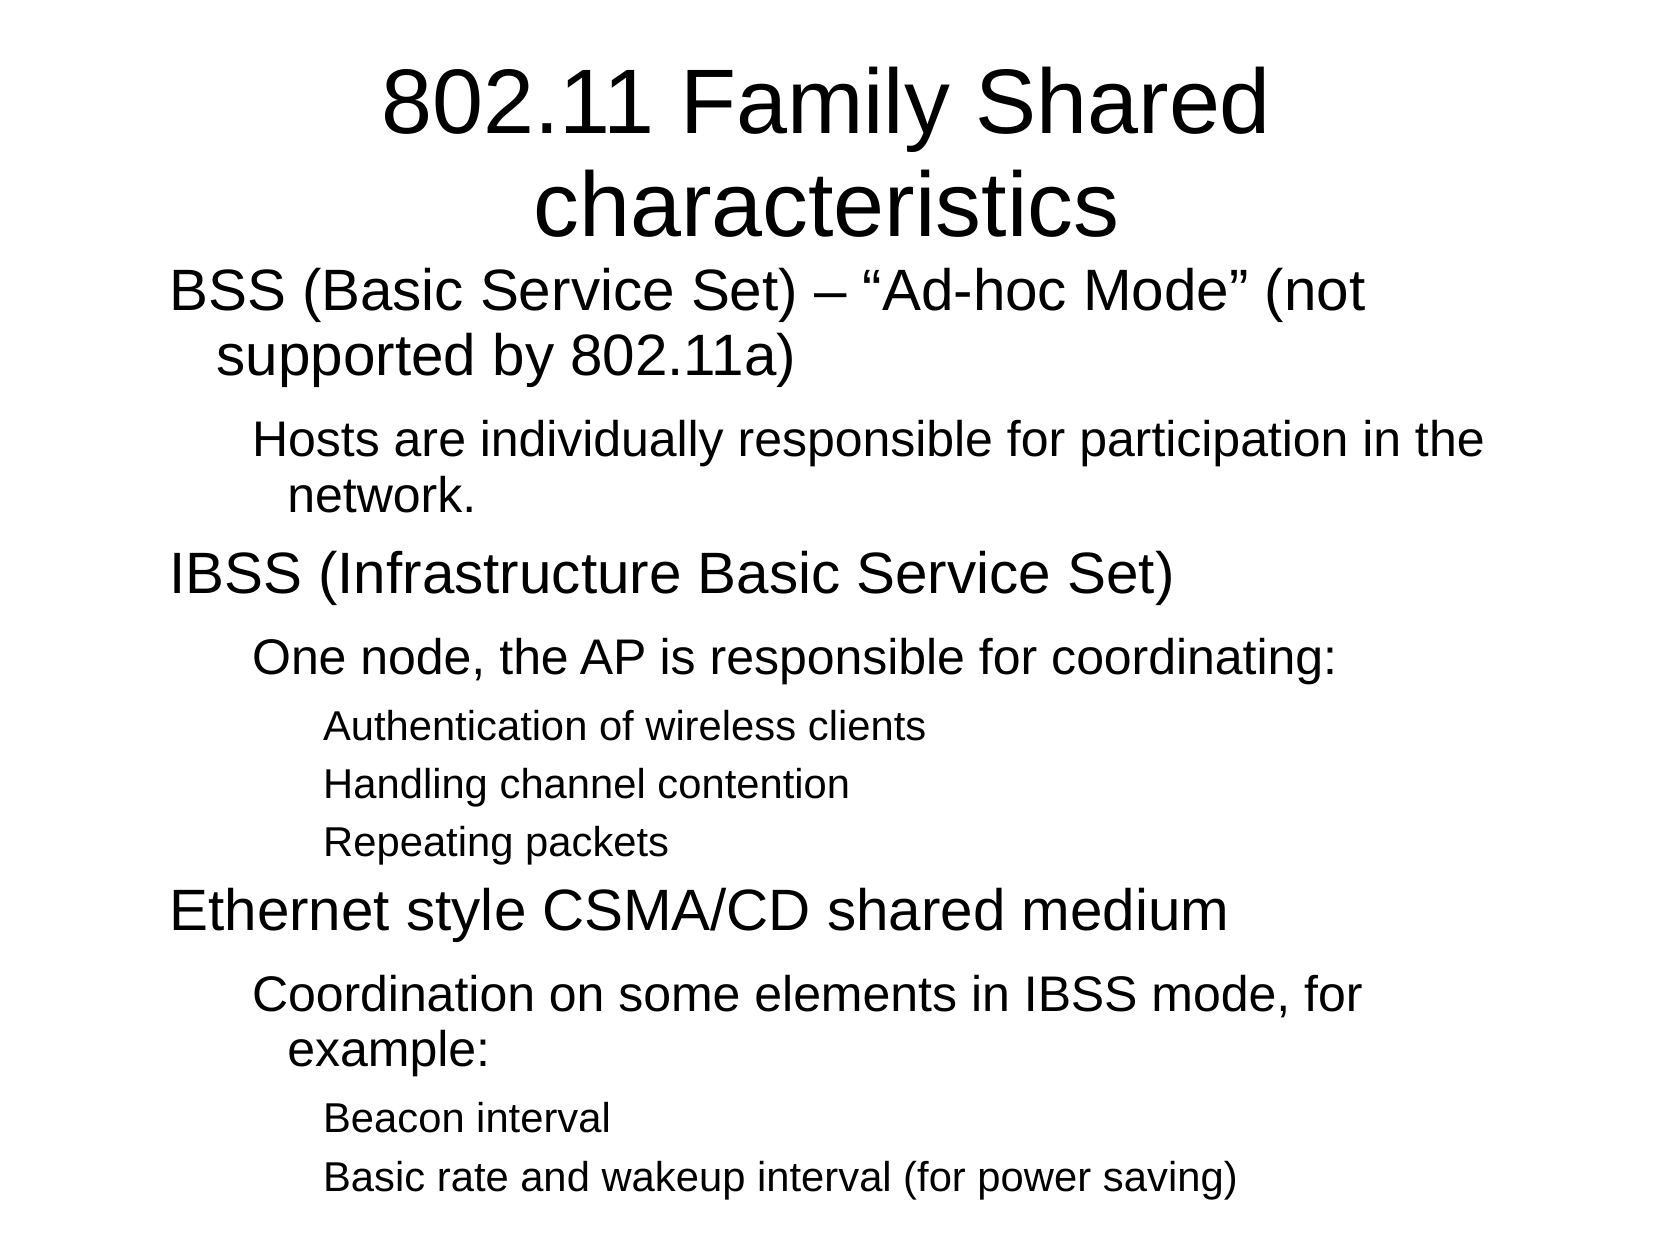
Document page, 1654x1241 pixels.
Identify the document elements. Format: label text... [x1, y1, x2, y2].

list BSS (Basic Service Set) – “Ad-hoc Mode” (not supported by 802.11a) Hosts are individually responsible for participation in the network. IBSS (Infrastructure Basic Service Set) One node, the AP is responsible for coordinating: Authentication of wireless clients Handling channel contention Repeating packets Ethernet style CSMA/CD shared medium Coordination on some elements in IBSS mode, for example: Beacon interval Basic rate and wakeup interval (for power saving) [75, 257, 1564, 1201]
title 802.11 Family Shared characteristics [82, 50, 1571, 256]
